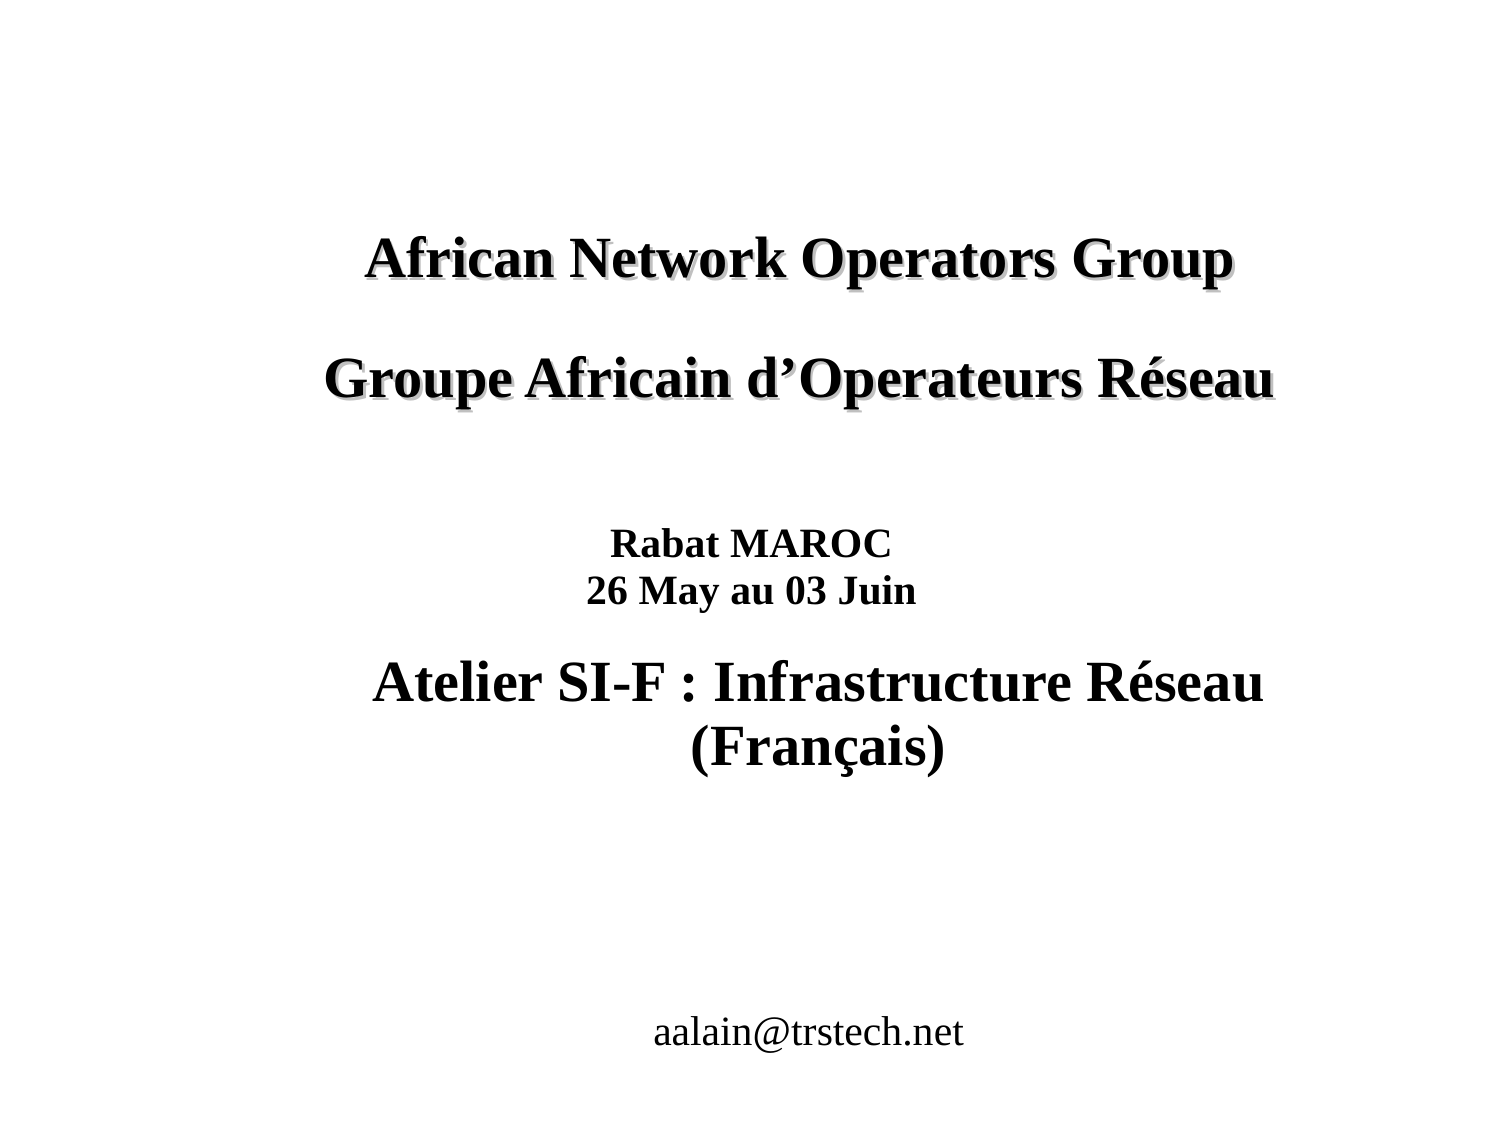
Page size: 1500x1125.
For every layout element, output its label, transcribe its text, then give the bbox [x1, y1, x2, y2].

text_box aalain@trstech.net [550, 1000, 980, 1063]
text_box Rabat MAROC 26 May au 03 Juin [487, 462, 1016, 622]
text_box Atelier SI-F : Infrastructure Réseau (Français) [162, 563, 1400, 972]
title African Network Operators Group Groupe Africain d’Operateurs Réseau [174, 213, 1425, 427]
